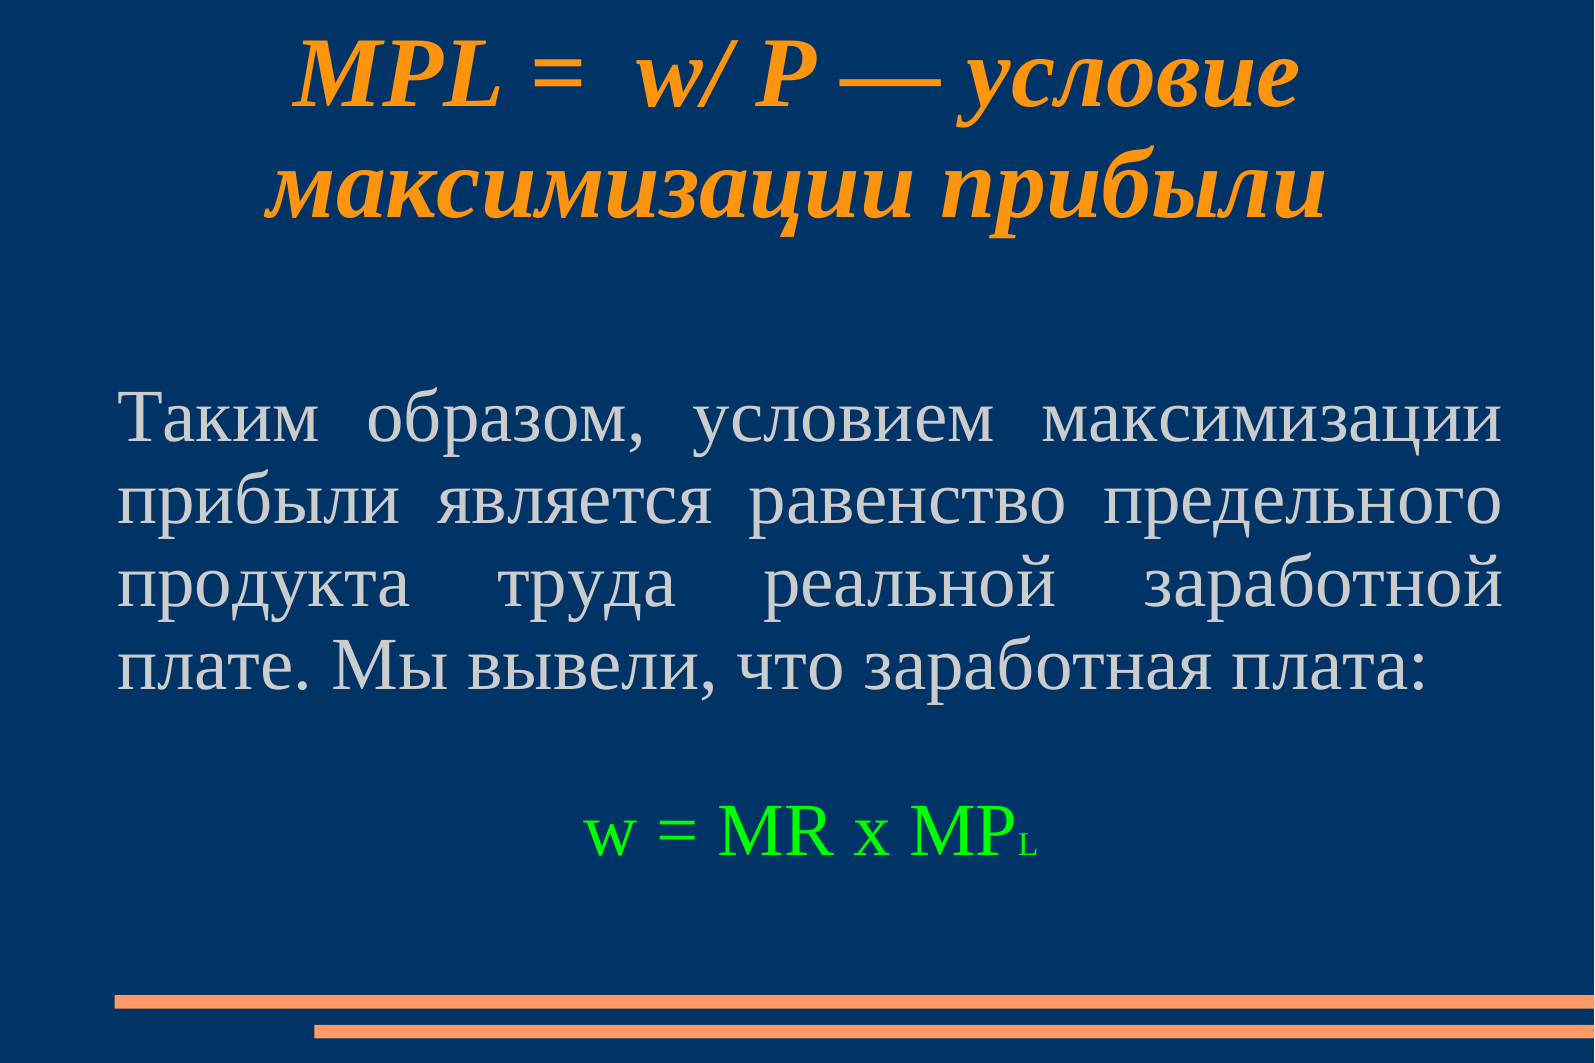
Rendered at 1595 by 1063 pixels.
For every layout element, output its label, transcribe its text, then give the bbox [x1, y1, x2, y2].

subtitle Таким образом, условием максимизации прибыли является равенство предельного продукта труда реальной заработной плате. Мы вывели, что заработная плата: w = MR х MPL [117, 283, 1505, 963]
title MPL = w/ P — условие максимизации прибыли [117, 17, 1479, 240]
